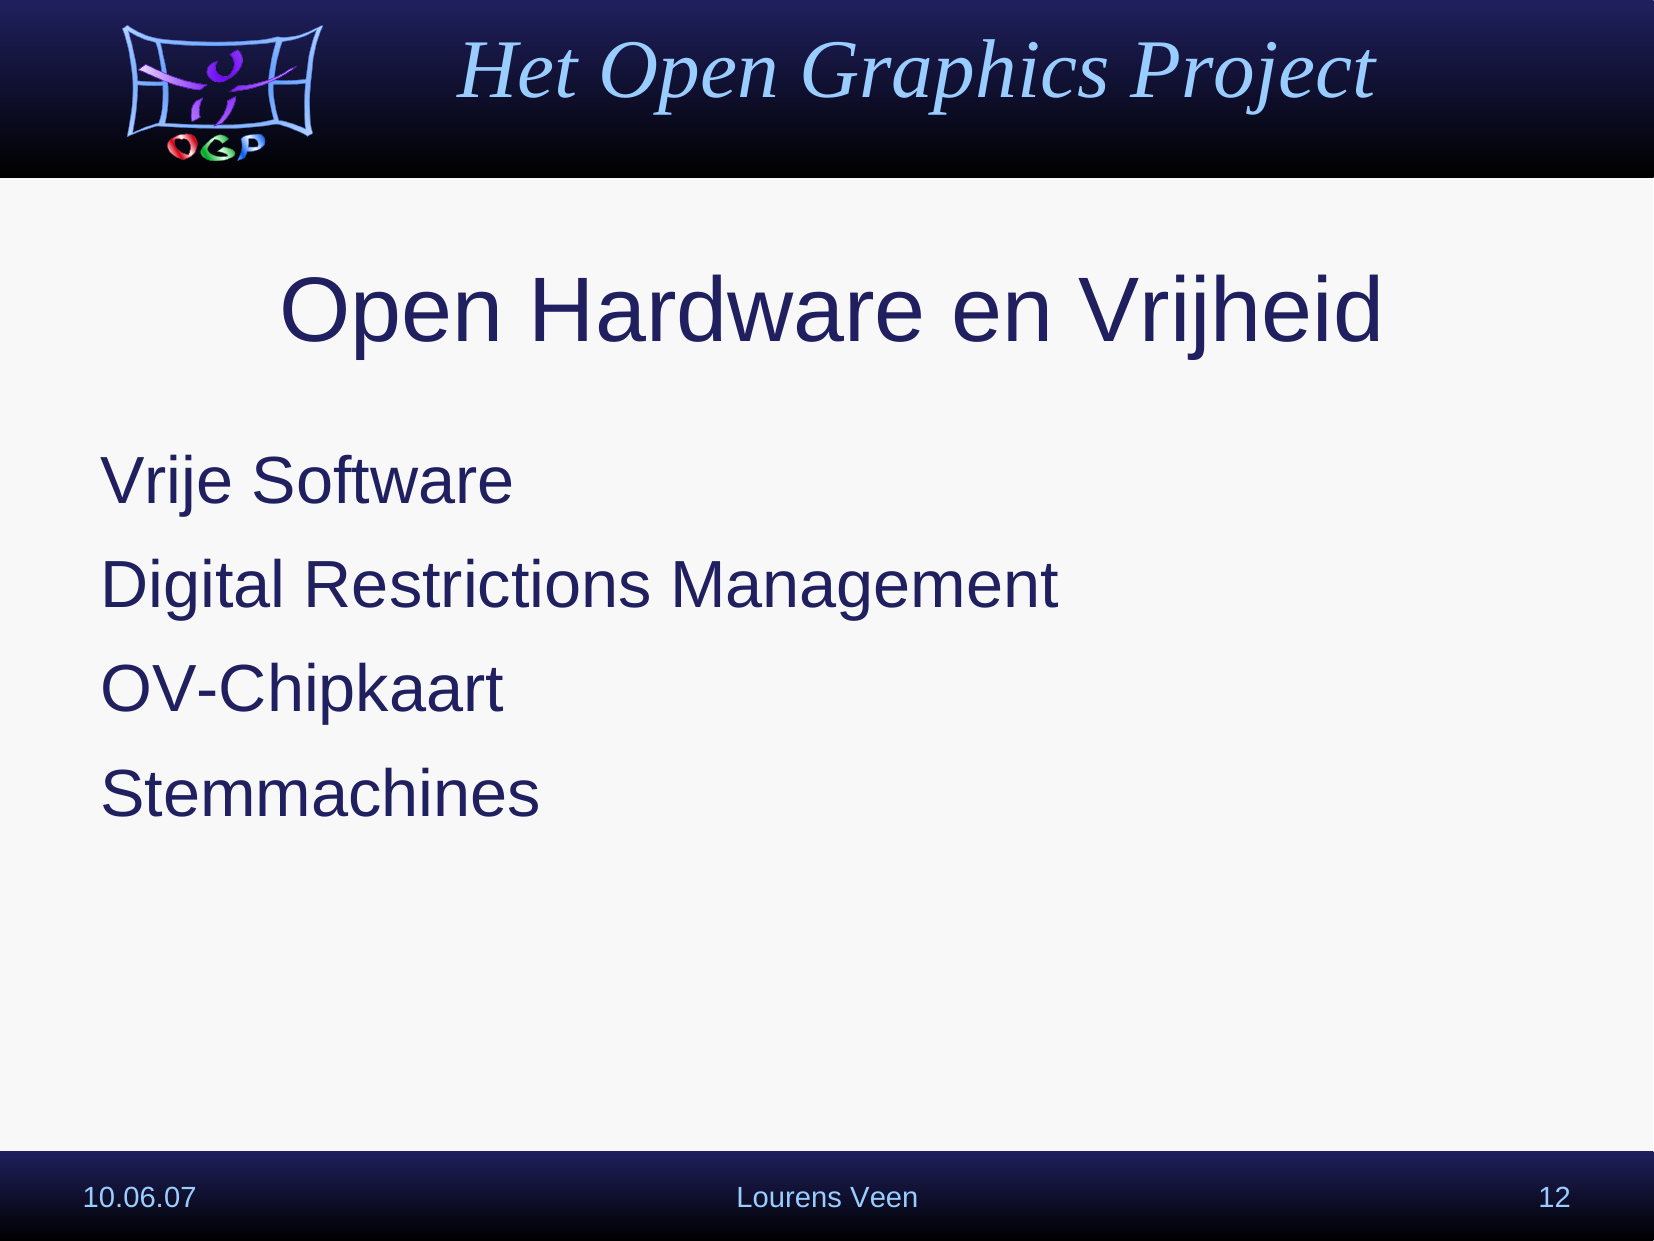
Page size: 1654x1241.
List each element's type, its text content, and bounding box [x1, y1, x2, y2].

title Open Hardware en Vrijheid [88, 236, 1577, 385]
list Vrije Software Digital Restrictions Management OV-Chipkaart Stemmachines [82, 442, 1571, 1109]
picture [122, 25, 323, 161]
